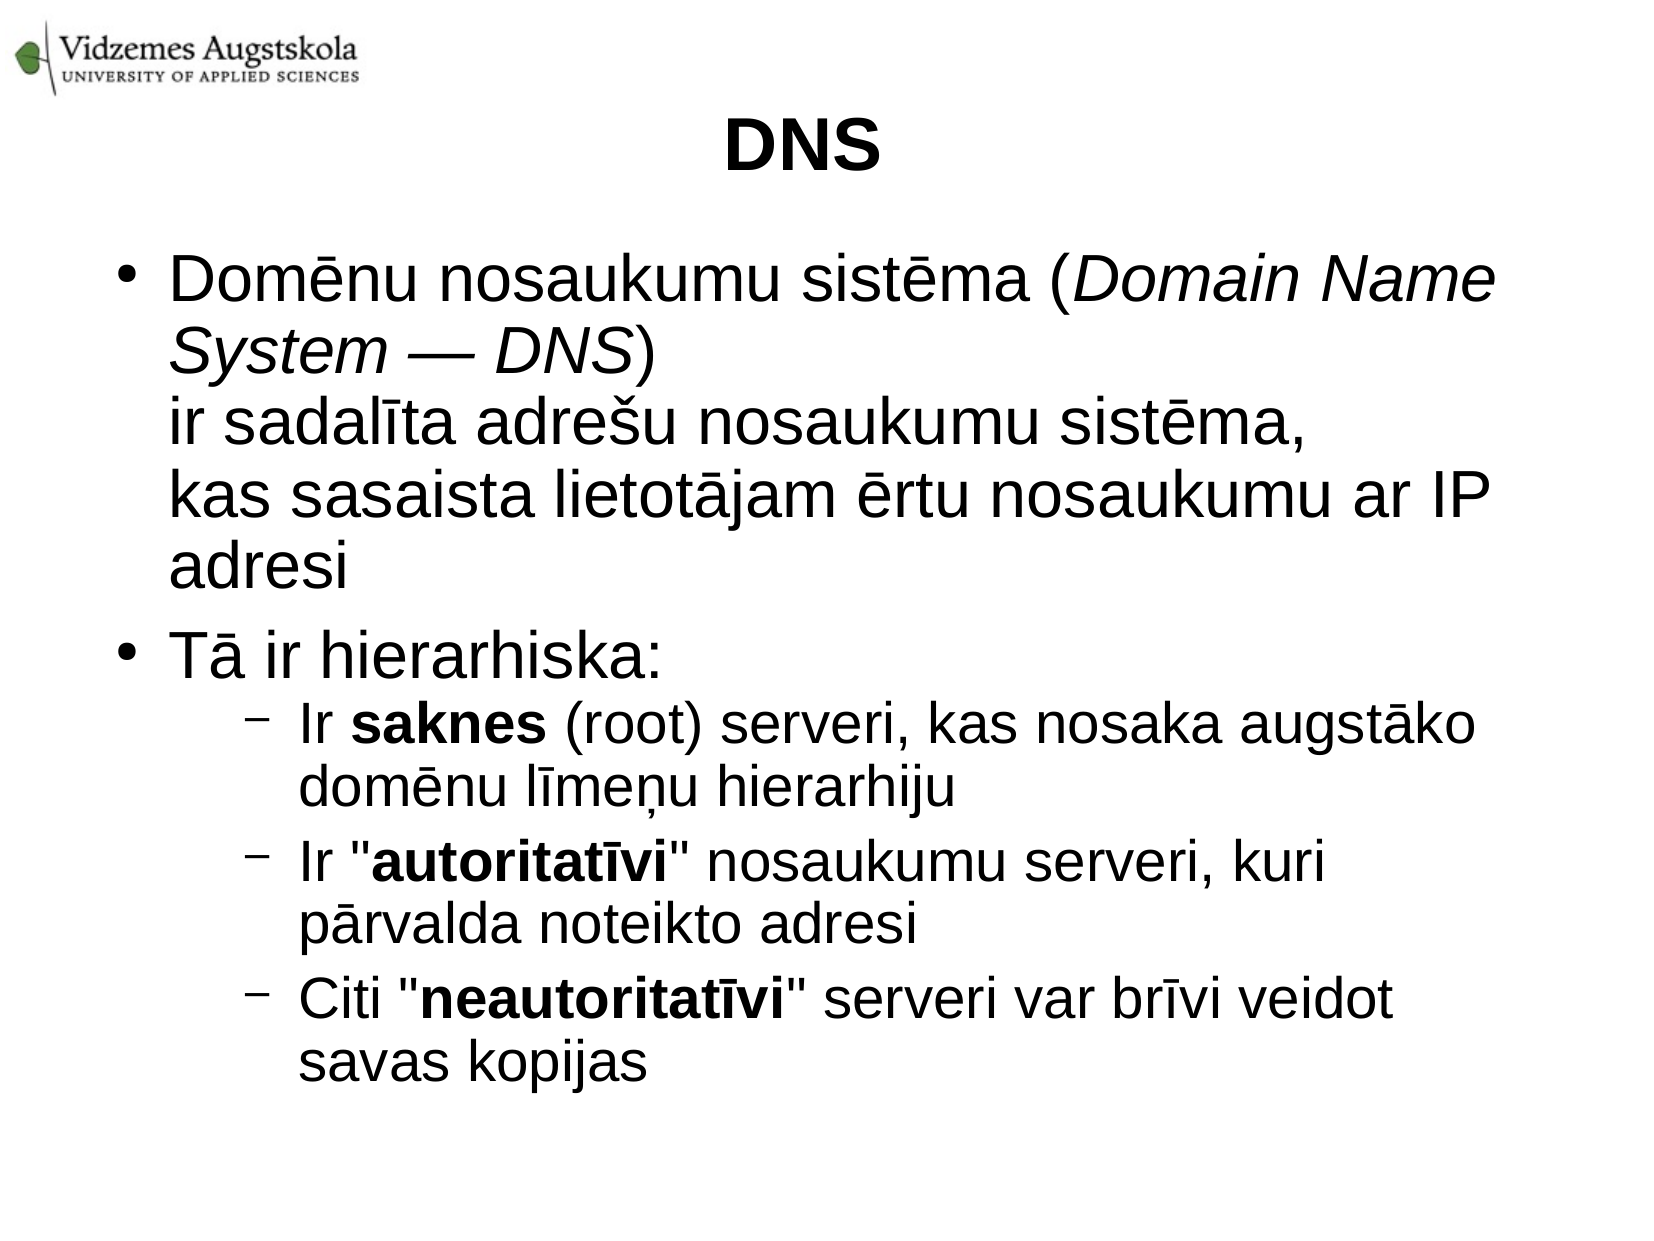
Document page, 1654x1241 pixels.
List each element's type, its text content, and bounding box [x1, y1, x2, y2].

picture [5, 2, 368, 113]
list Domēnu nosaukumu sistēma (Domain Name System — DNS) ir sadalīta adrešu nosaukumu sistēma, kas sasaista lietotājam ērtu nosaukumu ar IP adresi Tā ir hierarhiska: Ir saknes (root) serveri, kas nosaka augstāko domēnu līmeņu hierarhiju Ir "autoritatīvi" nosaukumu serveri, kuri pārvalda noteikto adresi Citi "neautoritatīvi" serveri var brīvi veidot savas kopijas [82, 236, 1569, 1107]
title DNS [94, 96, 1512, 195]
